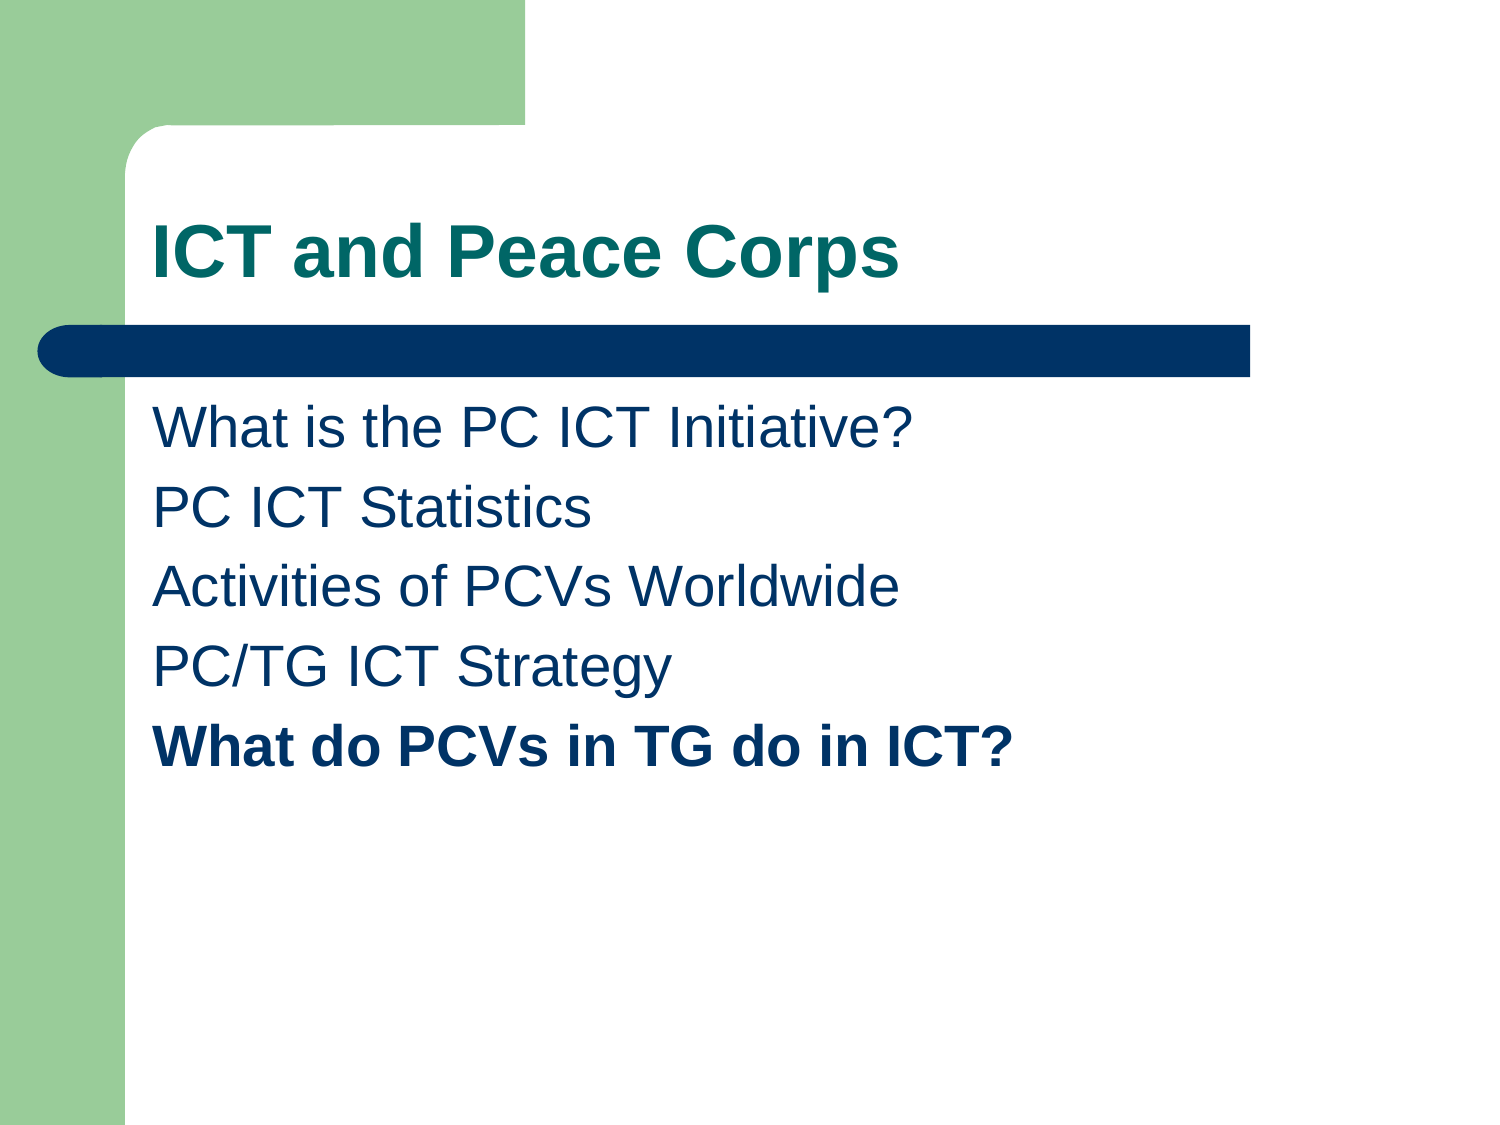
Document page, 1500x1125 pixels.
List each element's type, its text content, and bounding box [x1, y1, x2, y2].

title ICT and Peace Corps [136, 136, 1414, 301]
list What is the PC ICT Initiative? PC ICT Statistics Activities of PCVs Worldwide PC/TG ICT Strategy What do PCVs in TG do in ICT? [137, 387, 1400, 999]
